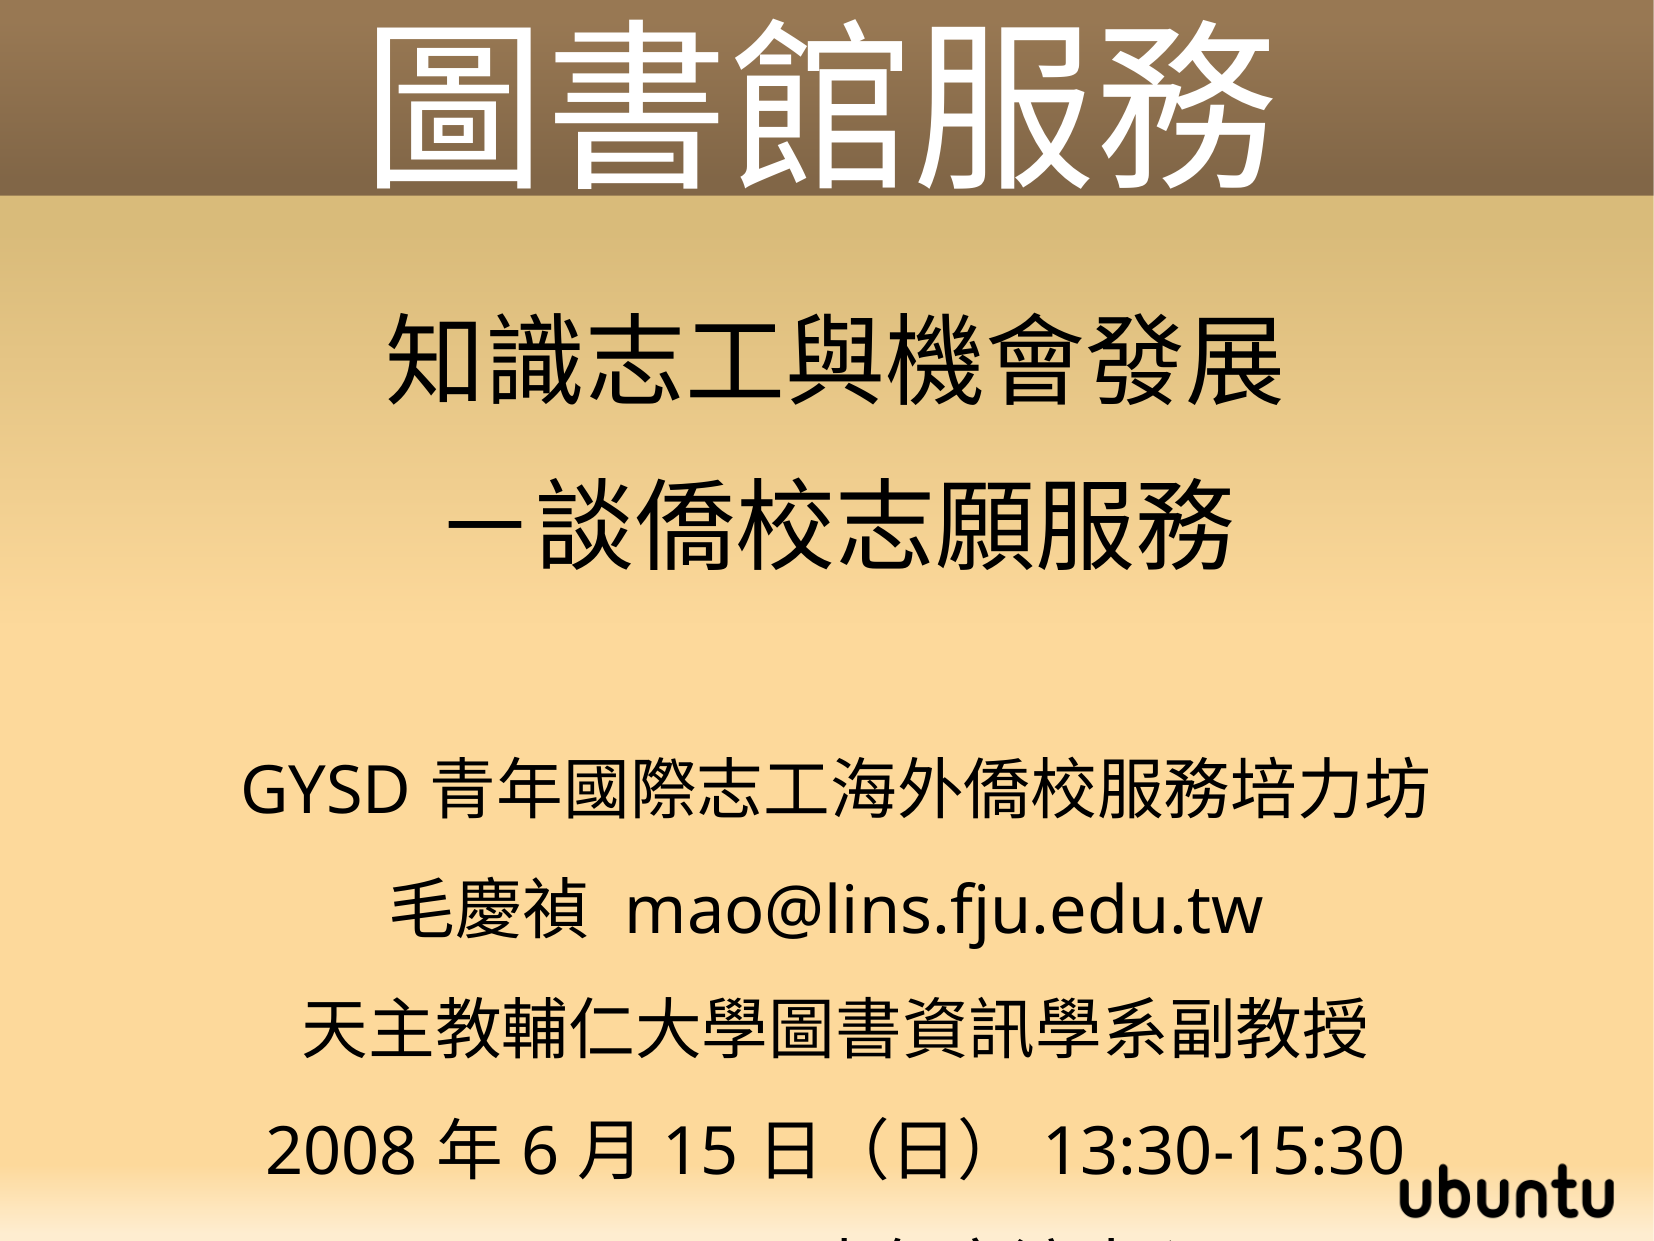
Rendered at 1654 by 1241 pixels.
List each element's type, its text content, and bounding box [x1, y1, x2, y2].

picture [0, 0, 1654, 1241]
list 知識志工與機會發展 －談僑校志願服務 GYSD青年國際志工海外僑校服務培力坊 毛慶禎 mao@lins.fju.edu.tw 天主教輔仁大學圖書資訊學系副教授 2008年6月15日（日）13:30-15:30 Youth Hub青年交流中心 [82, 290, 1571, 1181]
title 圖書館服務 [76, 0, 1565, 208]
